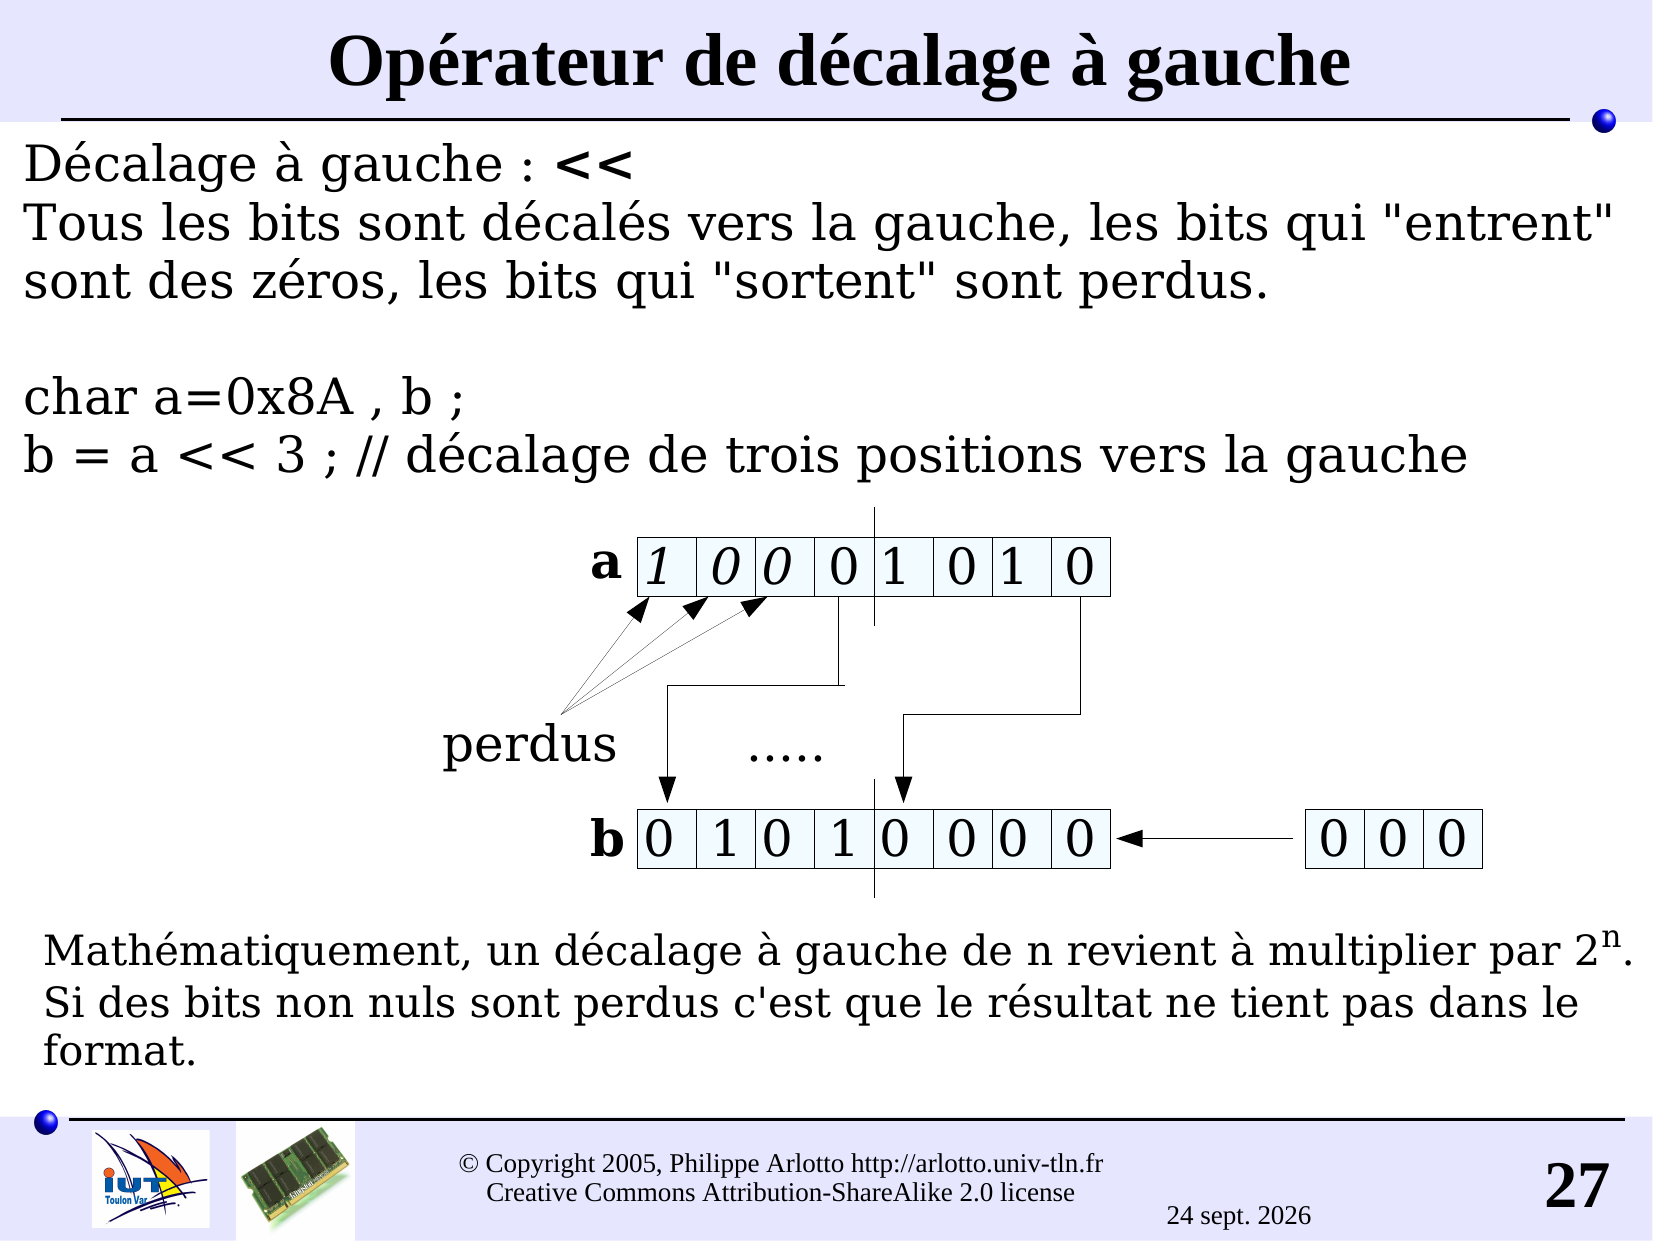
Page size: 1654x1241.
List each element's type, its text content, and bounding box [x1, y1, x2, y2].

text_box Mathématiquement, un décalage à gauche de n revient à multiplier par 2n. Si des bits non nuls sont perdus c'est que le résultat ne tient pas dans le format. [42, 915, 1649, 1077]
text_box 0 [814, 537, 874, 597]
text_box 0 [755, 537, 814, 597]
text_box 1 [696, 809, 755, 869]
text_box 0 [637, 809, 696, 869]
text_box 0 [1305, 809, 1364, 869]
text_box b [590, 809, 626, 868]
text_box 1 [637, 537, 696, 597]
text_box 0 [696, 537, 755, 597]
text_box 0 [933, 809, 992, 869]
text_box 1 [814, 809, 874, 869]
text_box 0 [1051, 809, 1111, 869]
text_box 0 [933, 537, 992, 597]
text_box 0 [992, 809, 1051, 869]
text_box a [590, 531, 624, 591]
text_box ..... [746, 714, 827, 773]
text_box 0 [1424, 809, 1483, 869]
text_box 1 [875, 537, 933, 597]
picture [236, 1121, 355, 1241]
text_box 0 [1051, 537, 1111, 597]
text_box 0 [755, 809, 814, 869]
text_box 1 [992, 537, 1051, 597]
text_box 0 [1364, 809, 1424, 869]
text_box 0 [875, 809, 933, 869]
title Opérateur de décalage à gauche [95, 11, 1585, 110]
text_box perdus [442, 715, 619, 774]
text_box Décalage à gauche : << Tous les bits sont décalés vers la gauche, les bits qui "entrent" sont des zéros, les bits qui "sortent" sont perdus. char a=0x8A , b ; b = a << 3 ; // décalage de trois positions vers la gauche [23, 134, 1617, 485]
